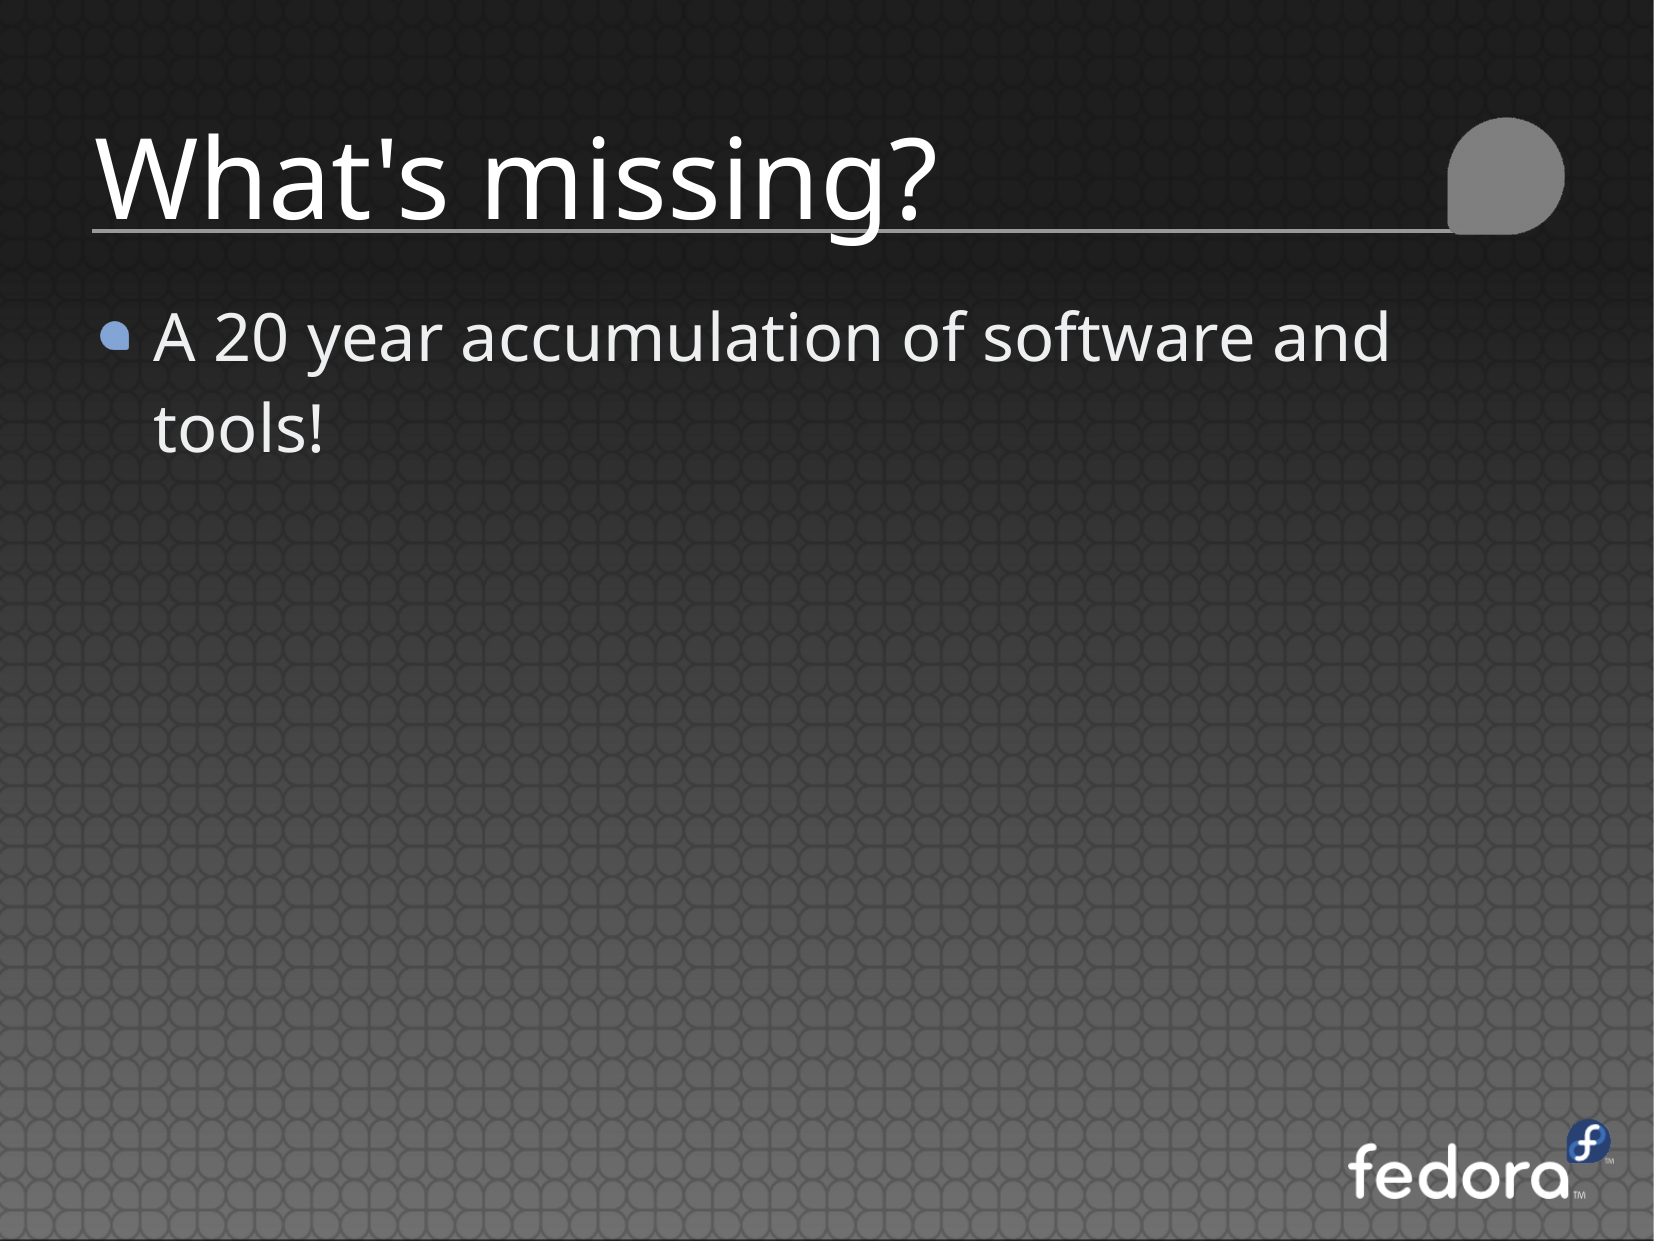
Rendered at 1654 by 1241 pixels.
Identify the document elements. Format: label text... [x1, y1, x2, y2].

title What's missing? [94, 100, 1426, 251]
list A 20 year accumulation of software and tools! [82, 290, 1571, 1094]
picture [0, 0, 1654, 1241]
